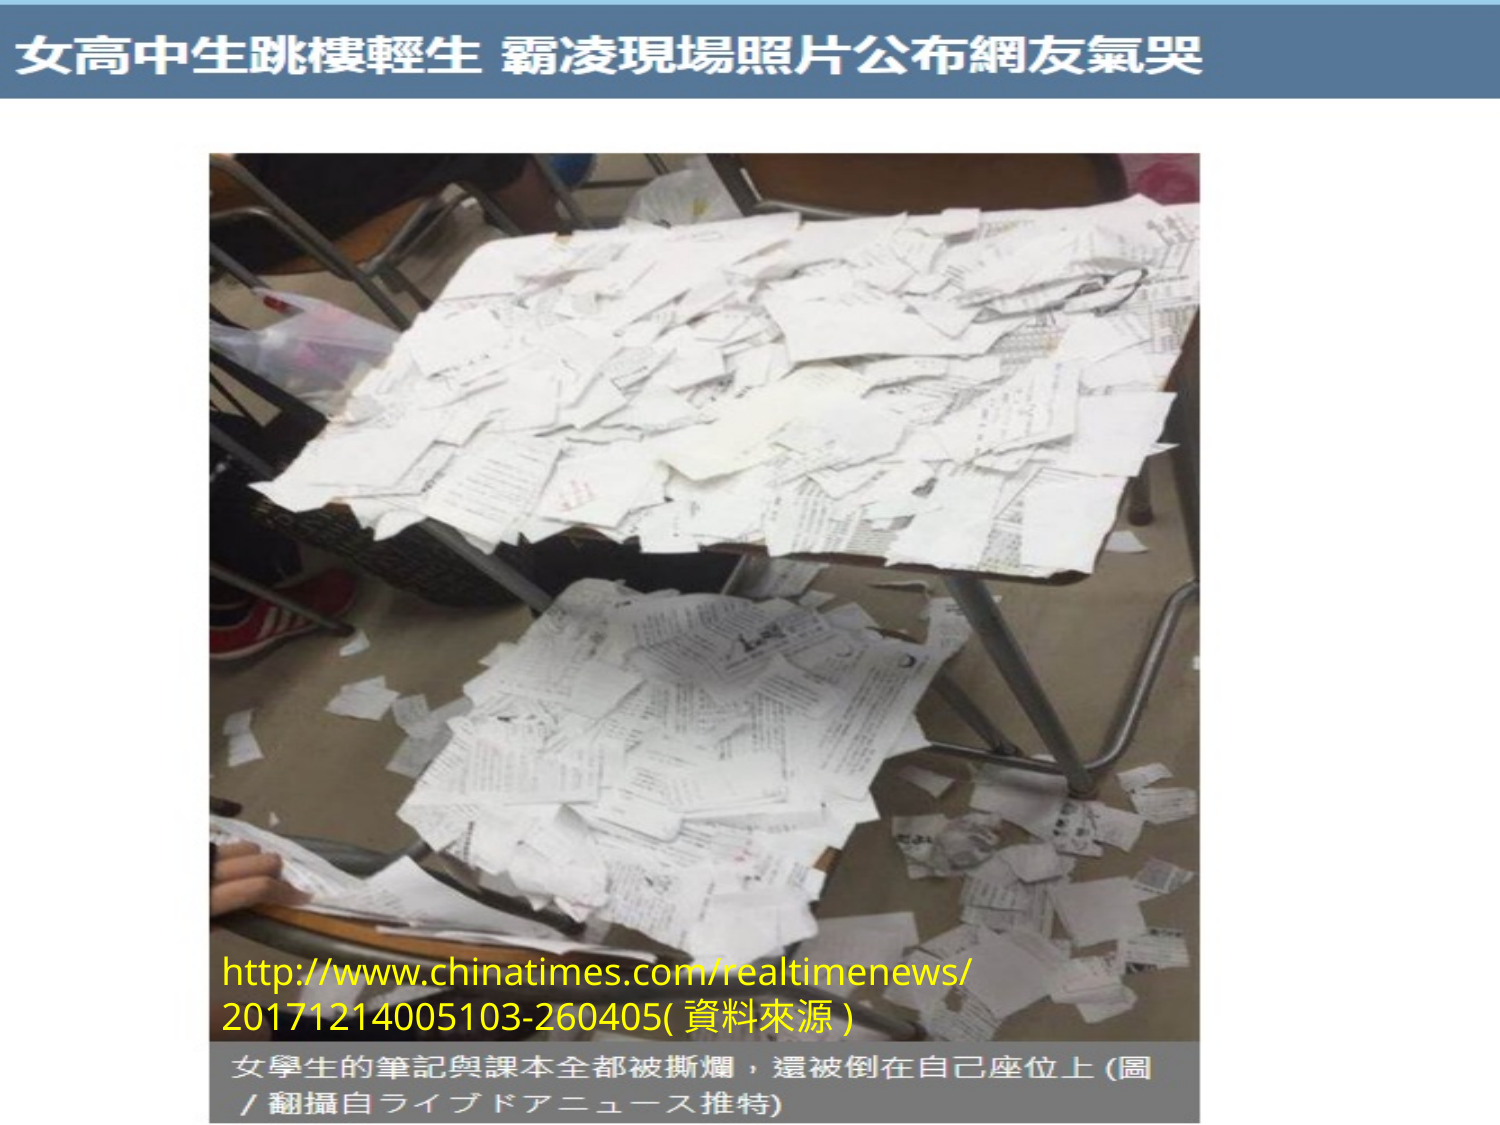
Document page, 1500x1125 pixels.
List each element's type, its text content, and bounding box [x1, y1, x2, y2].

text_box http://www.chinatimes.com/realtimenews/20171214005103-260405(資料來源) [206, 940, 1193, 1046]
picture [0, 0, 1500, 1125]
